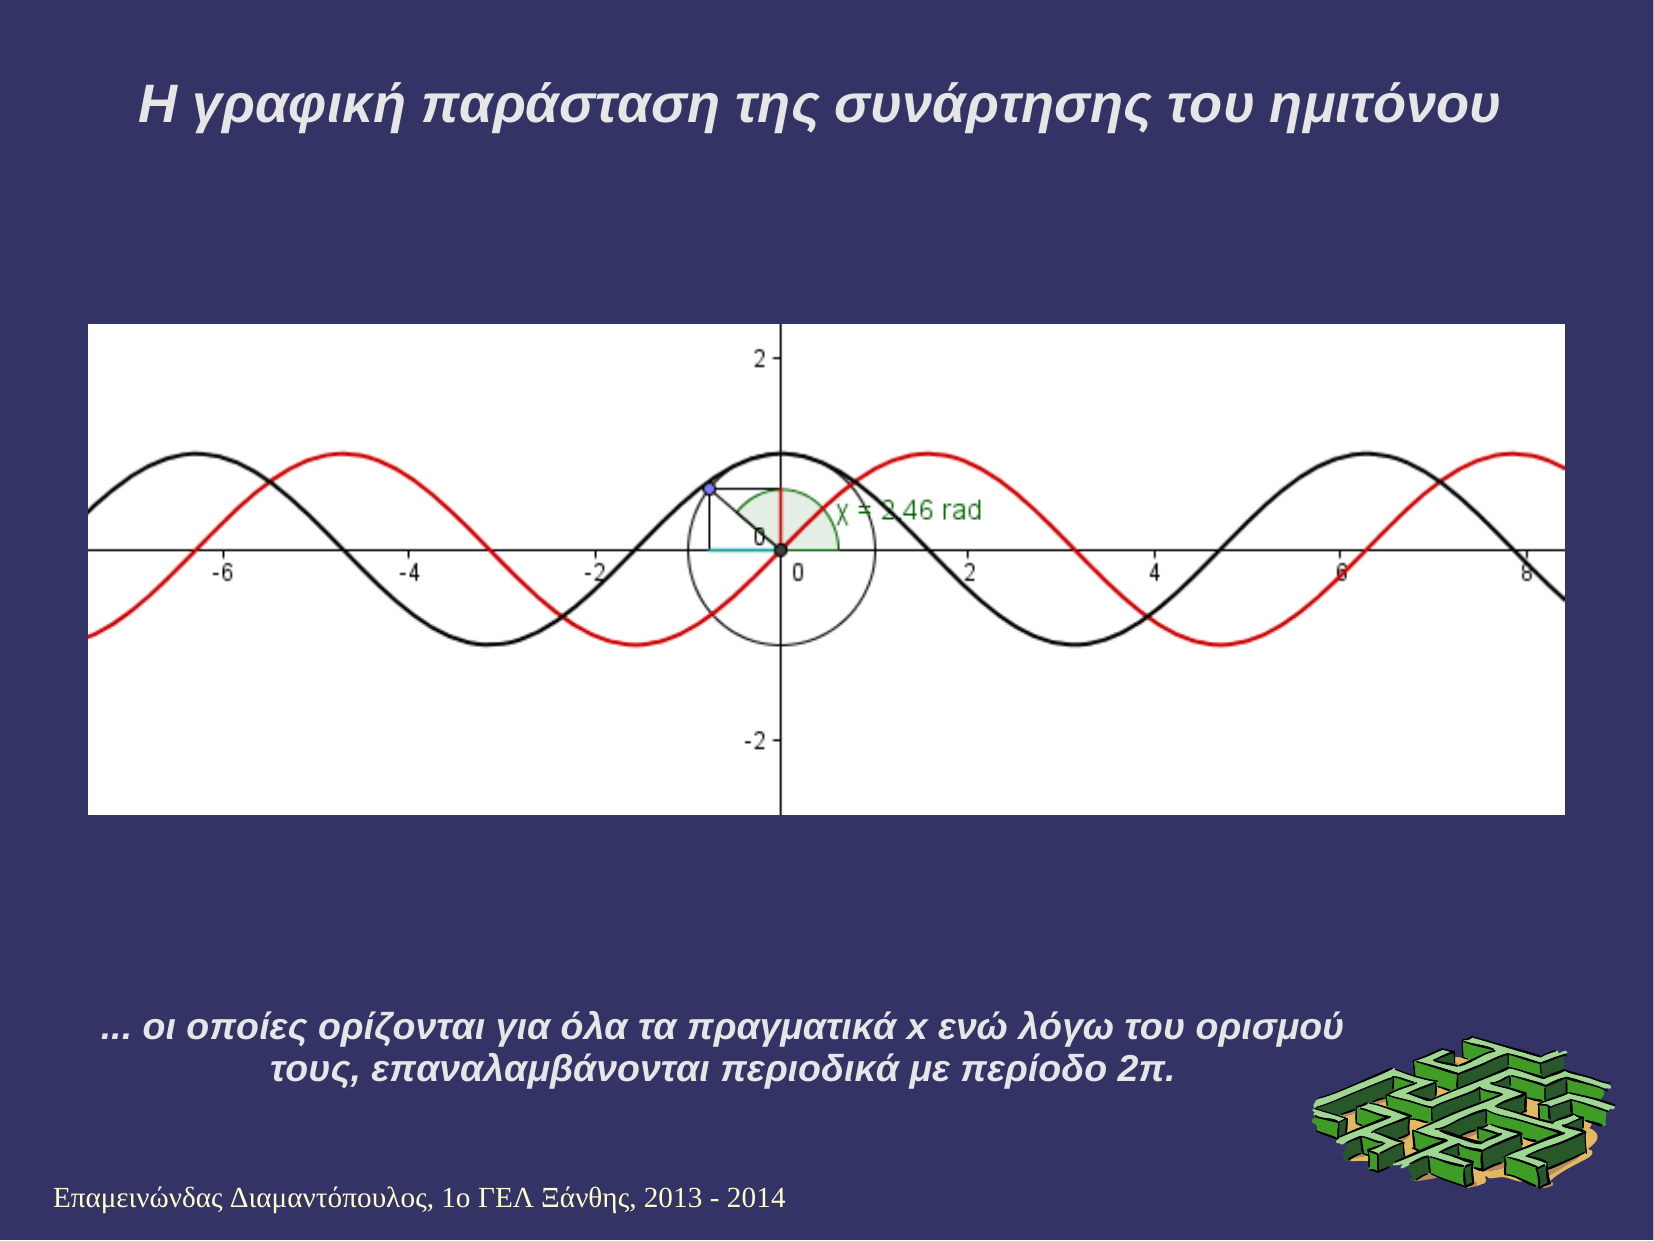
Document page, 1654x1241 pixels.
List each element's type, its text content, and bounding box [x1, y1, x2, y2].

title Η γραφική παράσταση της συνάρτησης του ημιτόνου [76, 29, 1565, 179]
title ... οι οποίες ορίζονται για όλα τα πραγματικά x ενώ λόγω του ορισμού τους, επαναλαμβάνονται περιοδικά με περίοδο 2π. [88, 1001, 1359, 1093]
picture [88, 324, 1565, 815]
